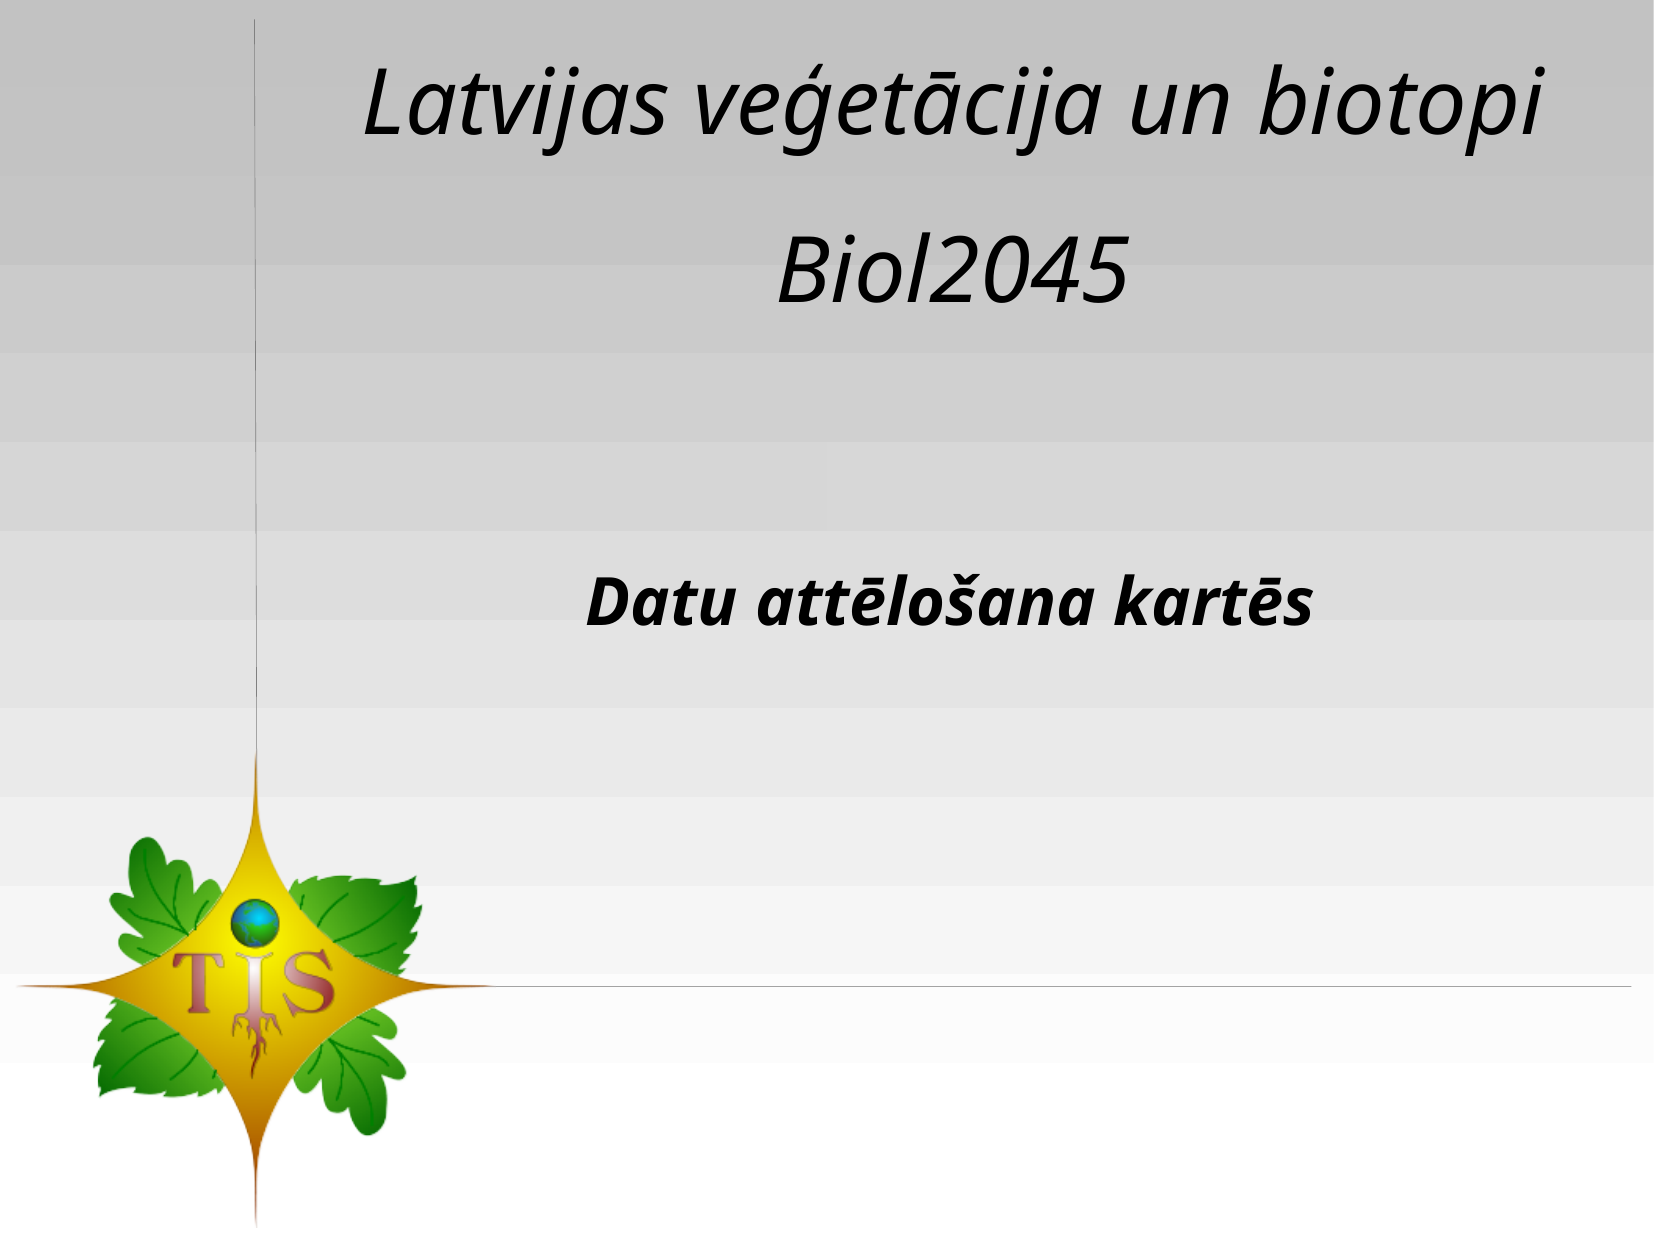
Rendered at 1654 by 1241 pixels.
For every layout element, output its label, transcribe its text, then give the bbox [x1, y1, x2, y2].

picture [0, 0, 1654, 1241]
title Datu attēlošana kartēs [295, 324, 1607, 857]
